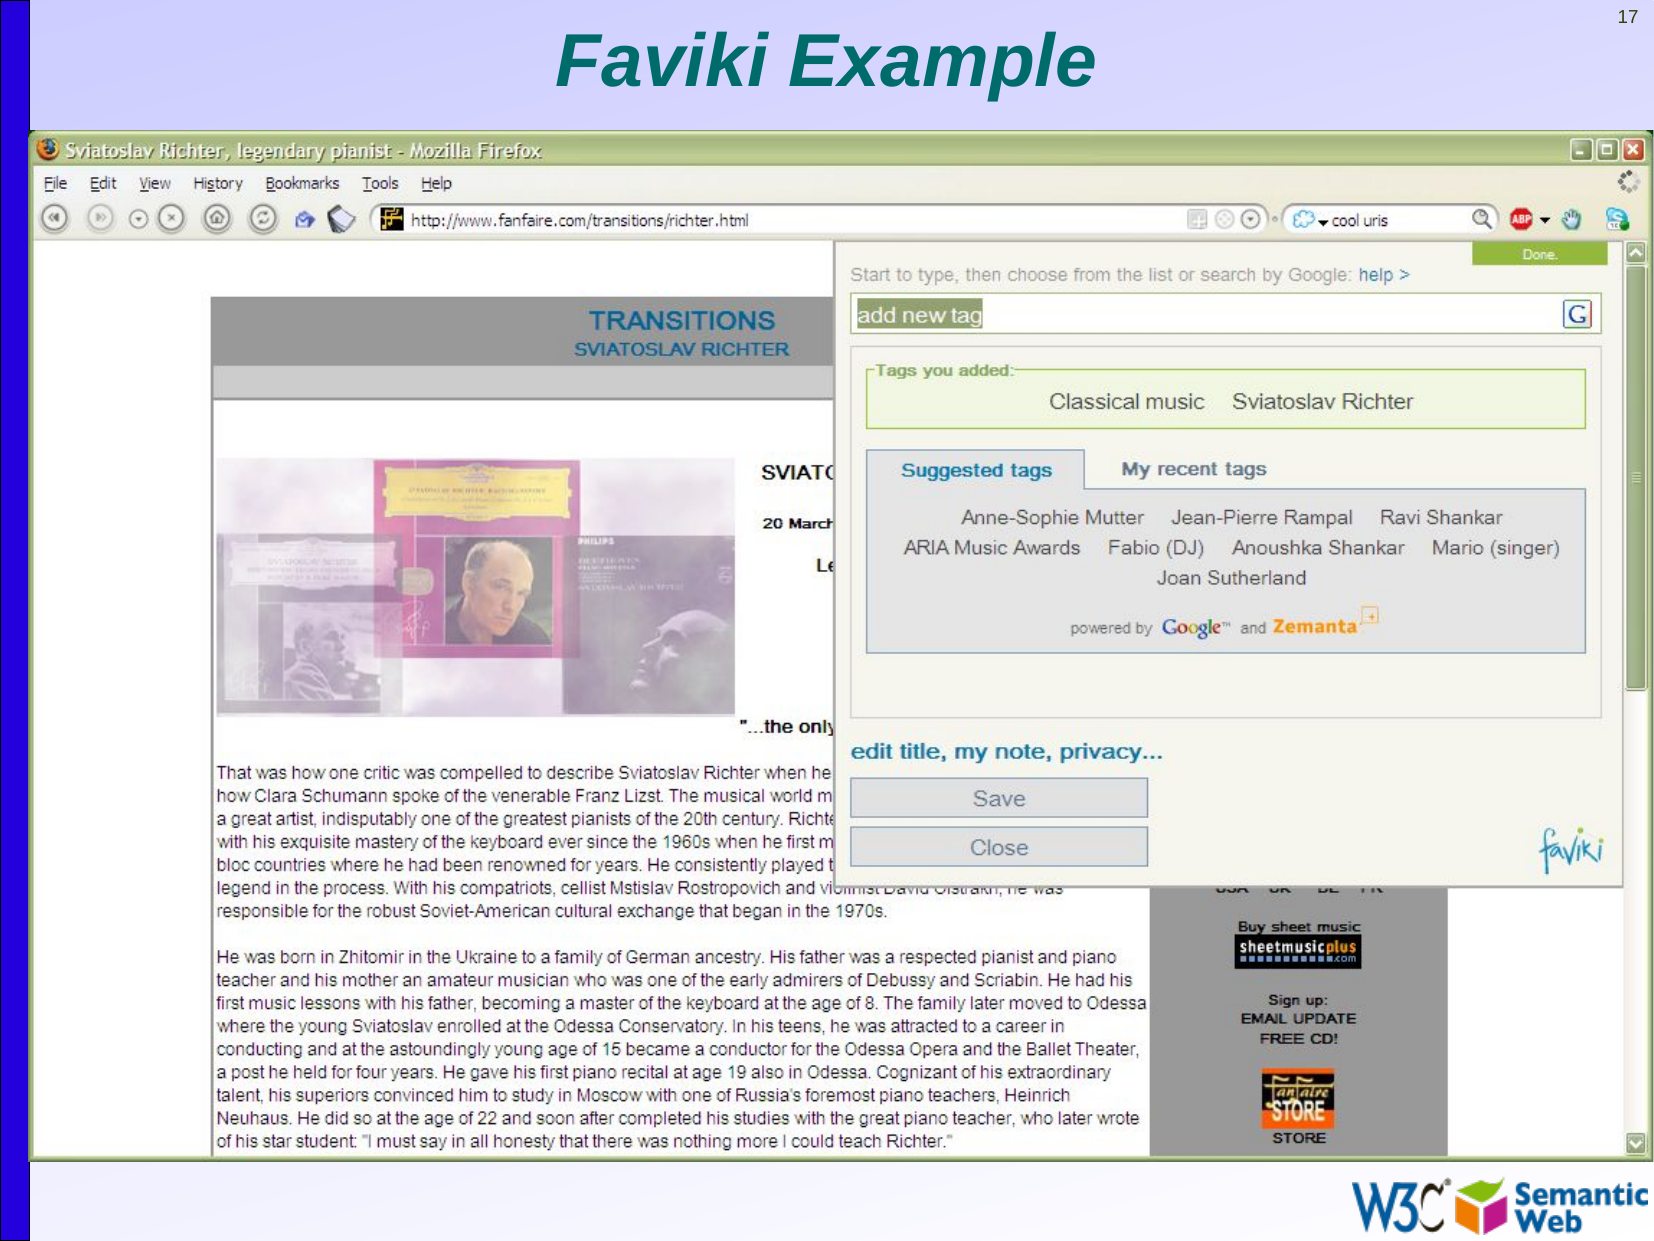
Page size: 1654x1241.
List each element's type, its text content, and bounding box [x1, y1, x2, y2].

picture [28, 130, 1654, 1162]
picture [1352, 1175, 1648, 1235]
title Faviki Example [0, 7, 1654, 111]
